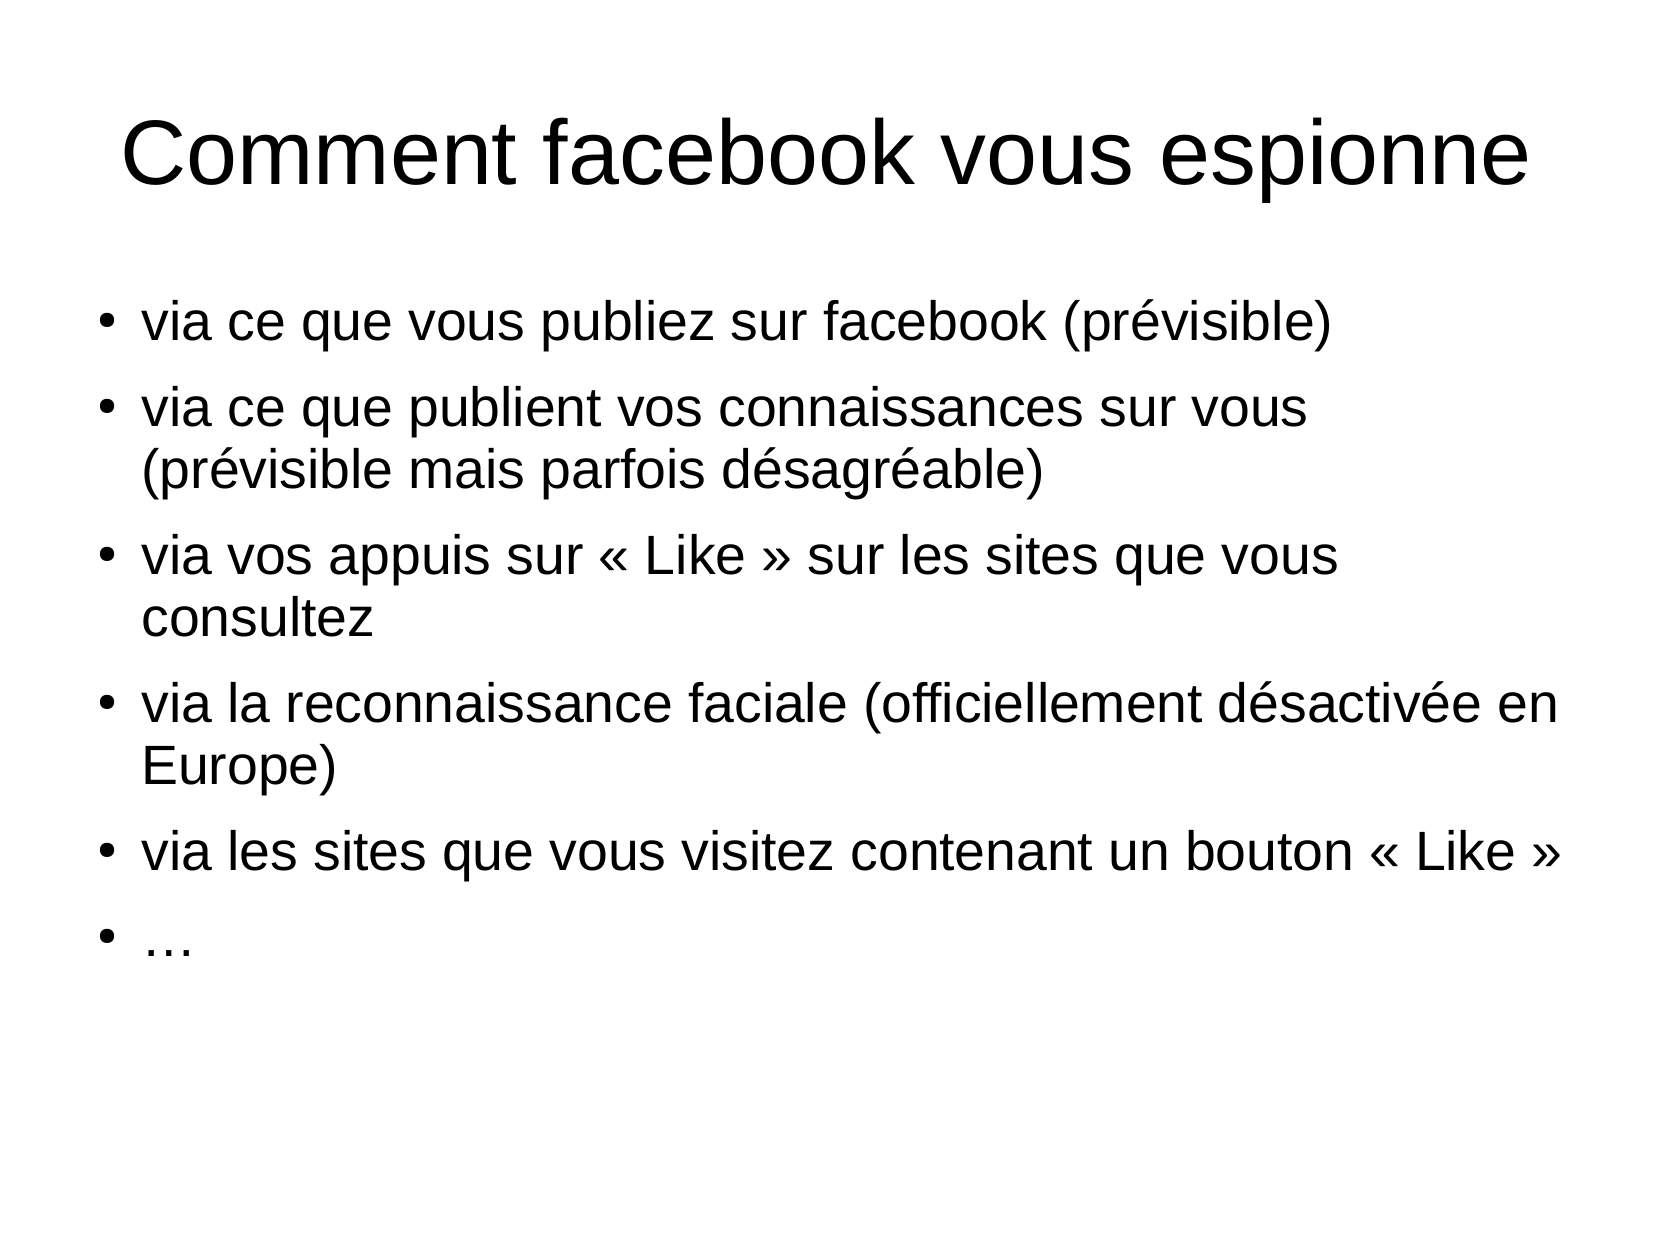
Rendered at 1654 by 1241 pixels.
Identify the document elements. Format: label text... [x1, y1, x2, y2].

title Comment facebook vous espionne [82, 49, 1571, 257]
list via ce que vous publiez sur facebook (prévisible) via ce que publient vos connaissances sur vous (prévisible mais parfois désagréable) via vos appuis sur « Like » sur les sites que vous consultez via la reconnaissance faciale (officiellement désactivée en Europe) via les sites que vous visitez contenant un bouton « Like » … [82, 290, 1571, 1010]
